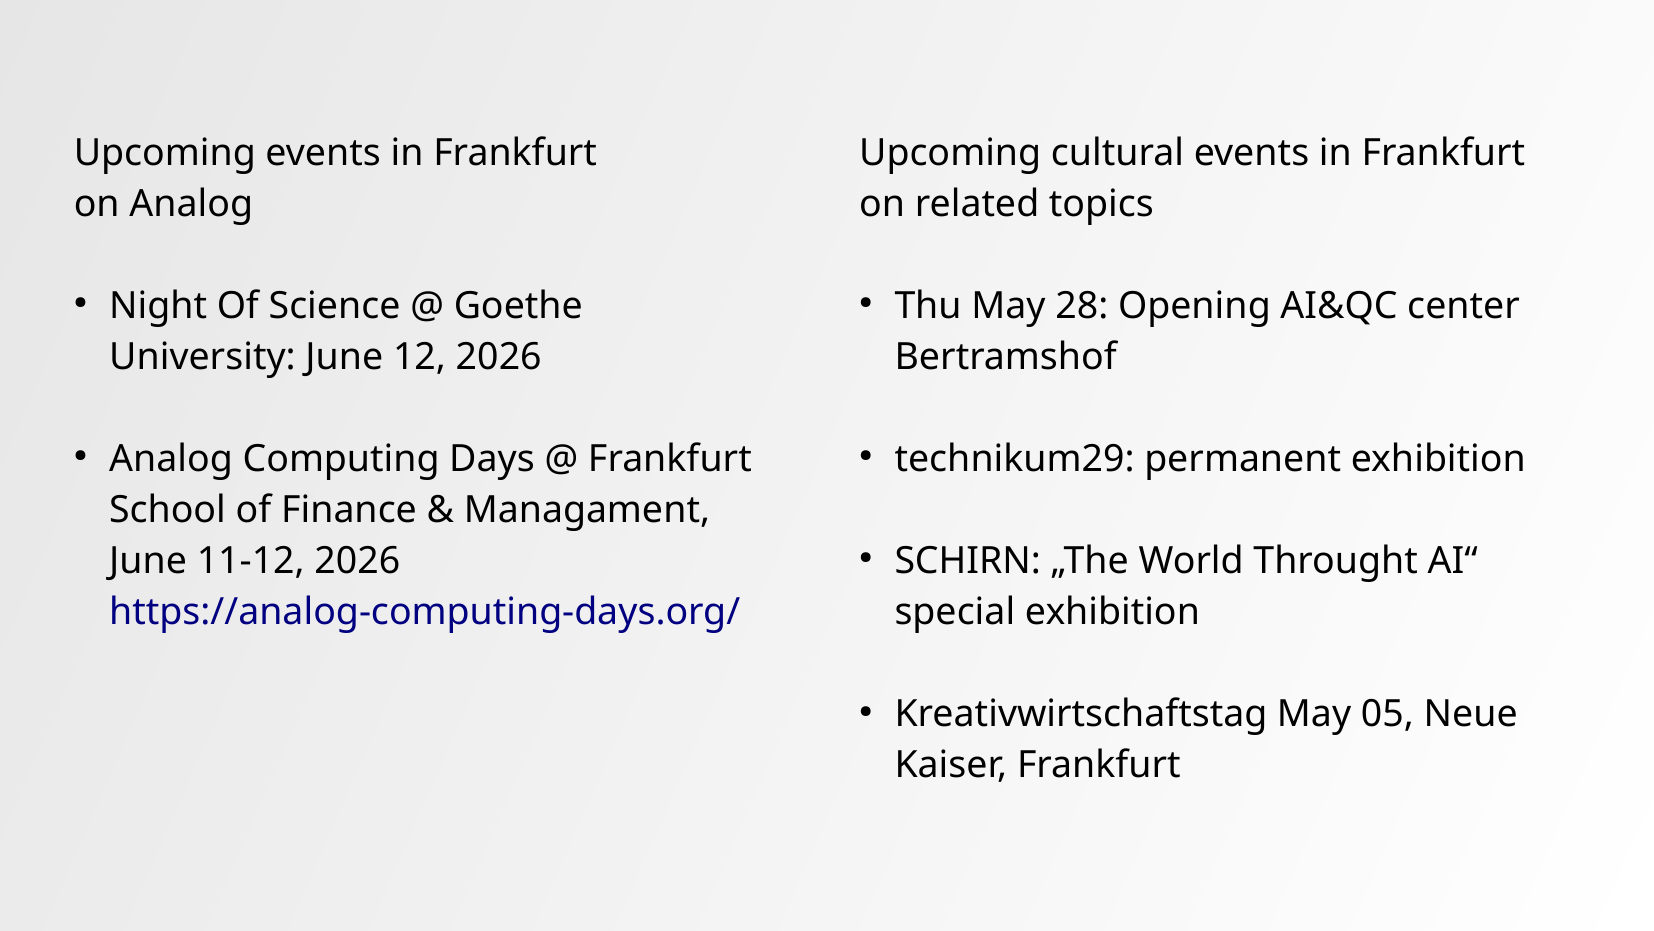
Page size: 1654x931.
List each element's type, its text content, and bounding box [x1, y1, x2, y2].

text_box Upcoming events in Frankfurt on Analog Night Of Science @ Goethe University: June 12, 2026 Analog Computing Days @ Frankfurt School of Finance & Managament, June 11-12, 2026 https://analog-computing-days.org/ [59, 118, 768, 798]
text_box Upcoming cultural events in Frankfurt on related topics Thu May 28: Opening AI&QC center Bertramshof technikum29: permanent exhibition SCHIRN: „The World Throught AI“ special exhibition Kreativwirtschaftstag May 05, Neue Kaiser, Frankfurt [844, 118, 1554, 798]
